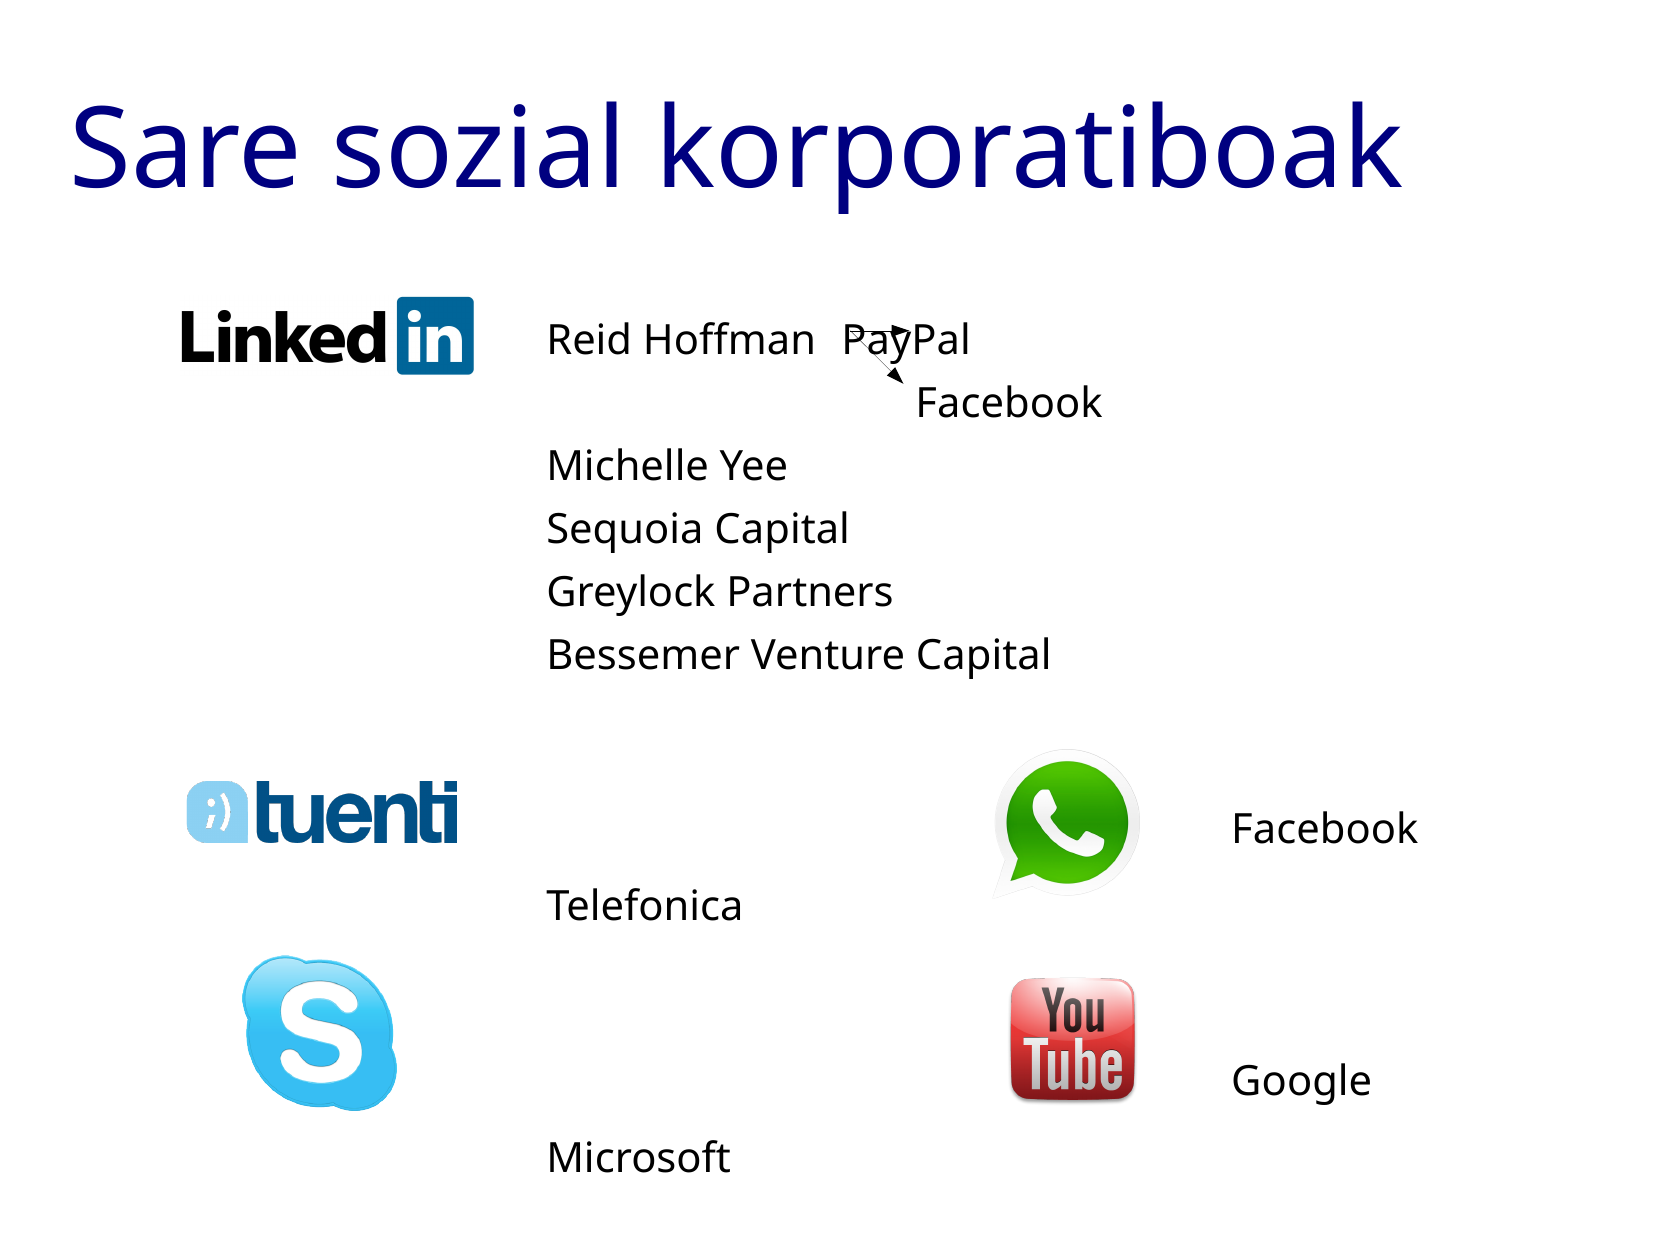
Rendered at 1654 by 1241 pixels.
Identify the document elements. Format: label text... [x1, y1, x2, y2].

picture [129, 750, 514, 874]
text_box Sare sozial korporatiboak [55, 59, 1644, 208]
picture [242, 955, 397, 1111]
text_box Facebook Google [1216, 791, 1607, 1065]
picture [992, 749, 1140, 899]
picture [1005, 974, 1140, 1109]
text_box Reid Hoffman PayPal Facebook Michelle Yee Sequoia Capital Greylock Partners Bessemer Venture Capital Telefonica Microsoft [531, 302, 1353, 1053]
picture [180, 295, 475, 376]
